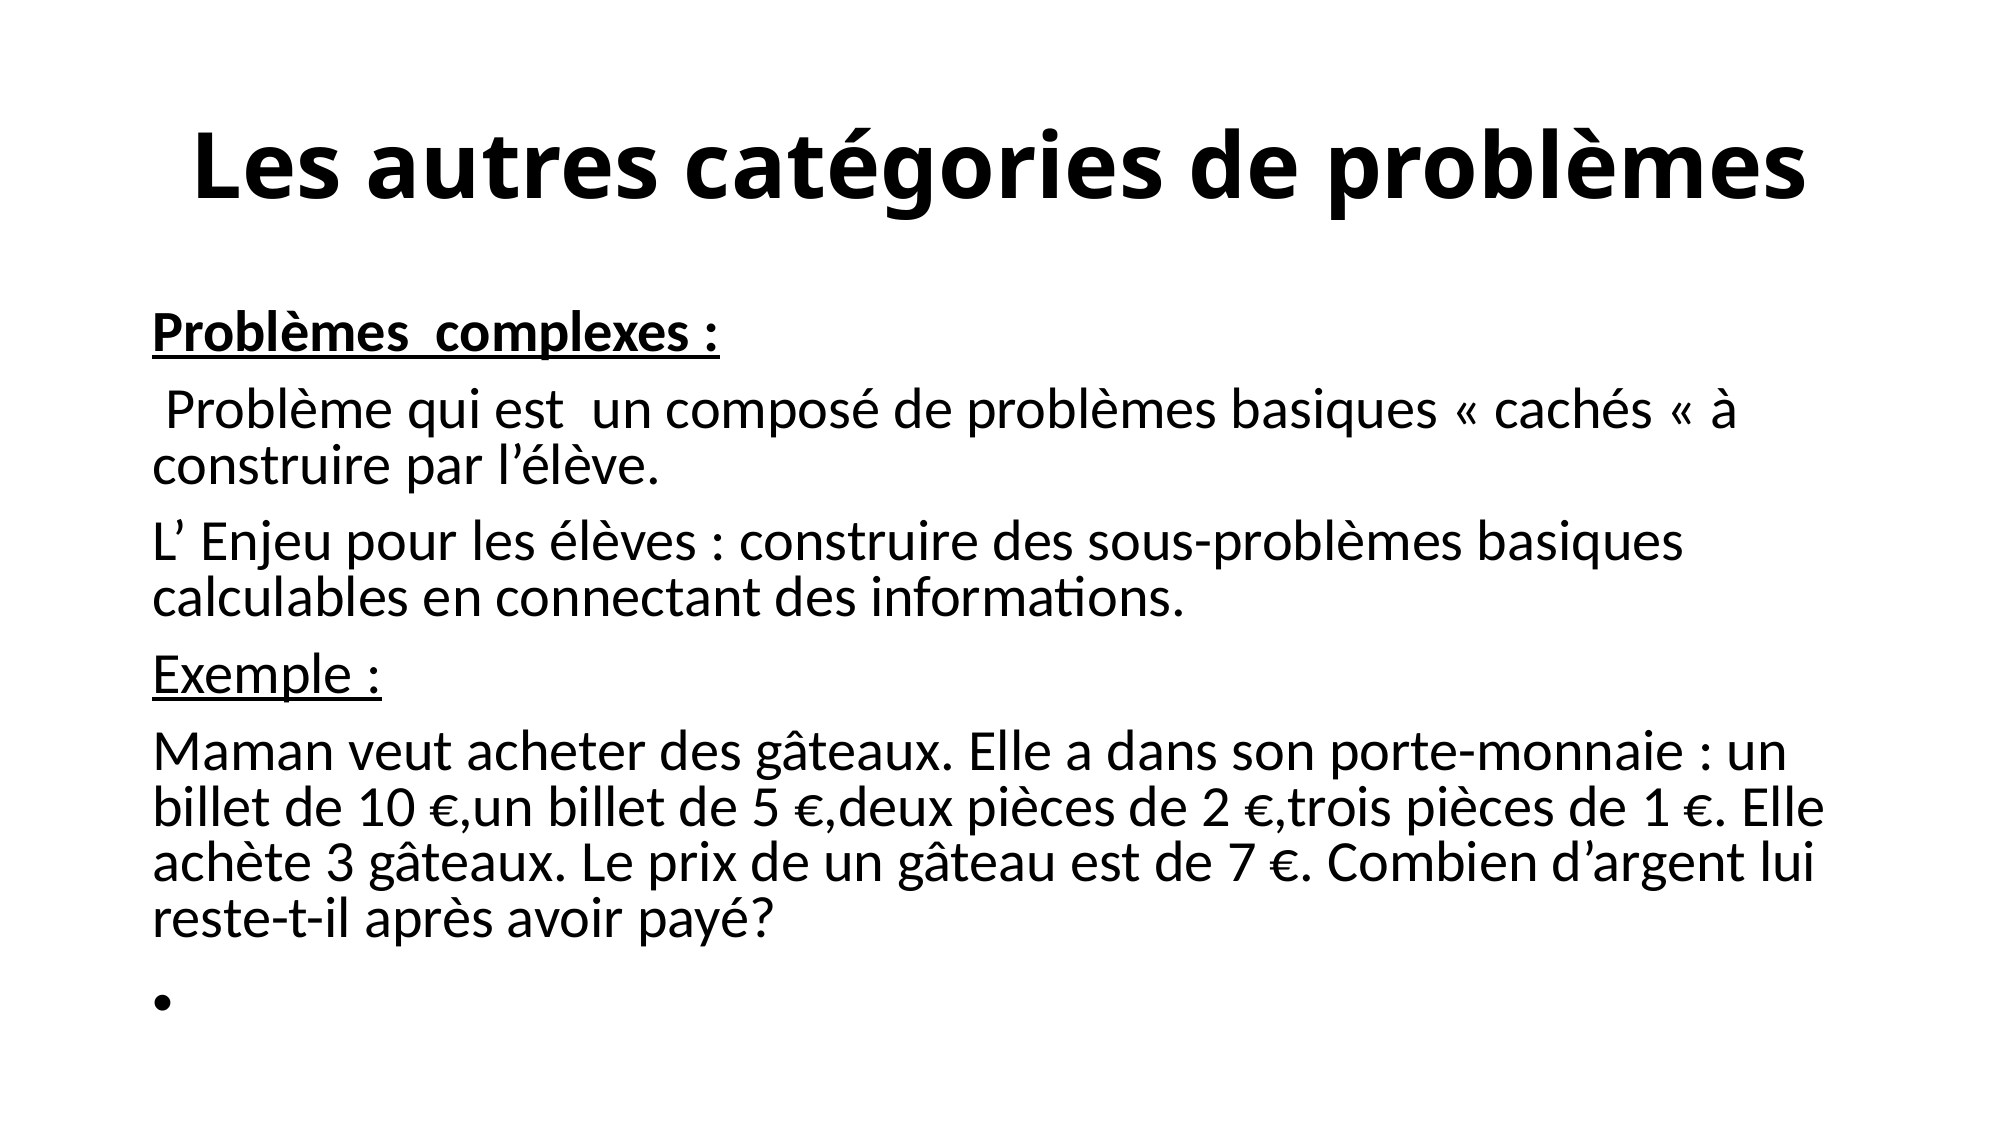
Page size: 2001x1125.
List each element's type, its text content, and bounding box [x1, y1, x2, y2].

list Problèmes complexes : Problème qui est un composé de problèmes basiques « cachés « à construire par l’élève. L’ Enjeu pour les élèves : construire des sous-problèmes basiques calculables en connectant des informations. Exemple : Maman veut acheter des gâteaux. Elle a dans son porte-monnaie : un billet de 10 €,un billet de 5 €,deux pièces de 2 €,trois pièces de 1 €. Elle achète 3 gâteaux. Le prix de un gâteau est de 7 €. Combien d’argent lui reste-t-il après avoir payé? [137, 299, 1863, 1014]
title Les autres catégories de problèmes [137, 59, 1863, 278]
